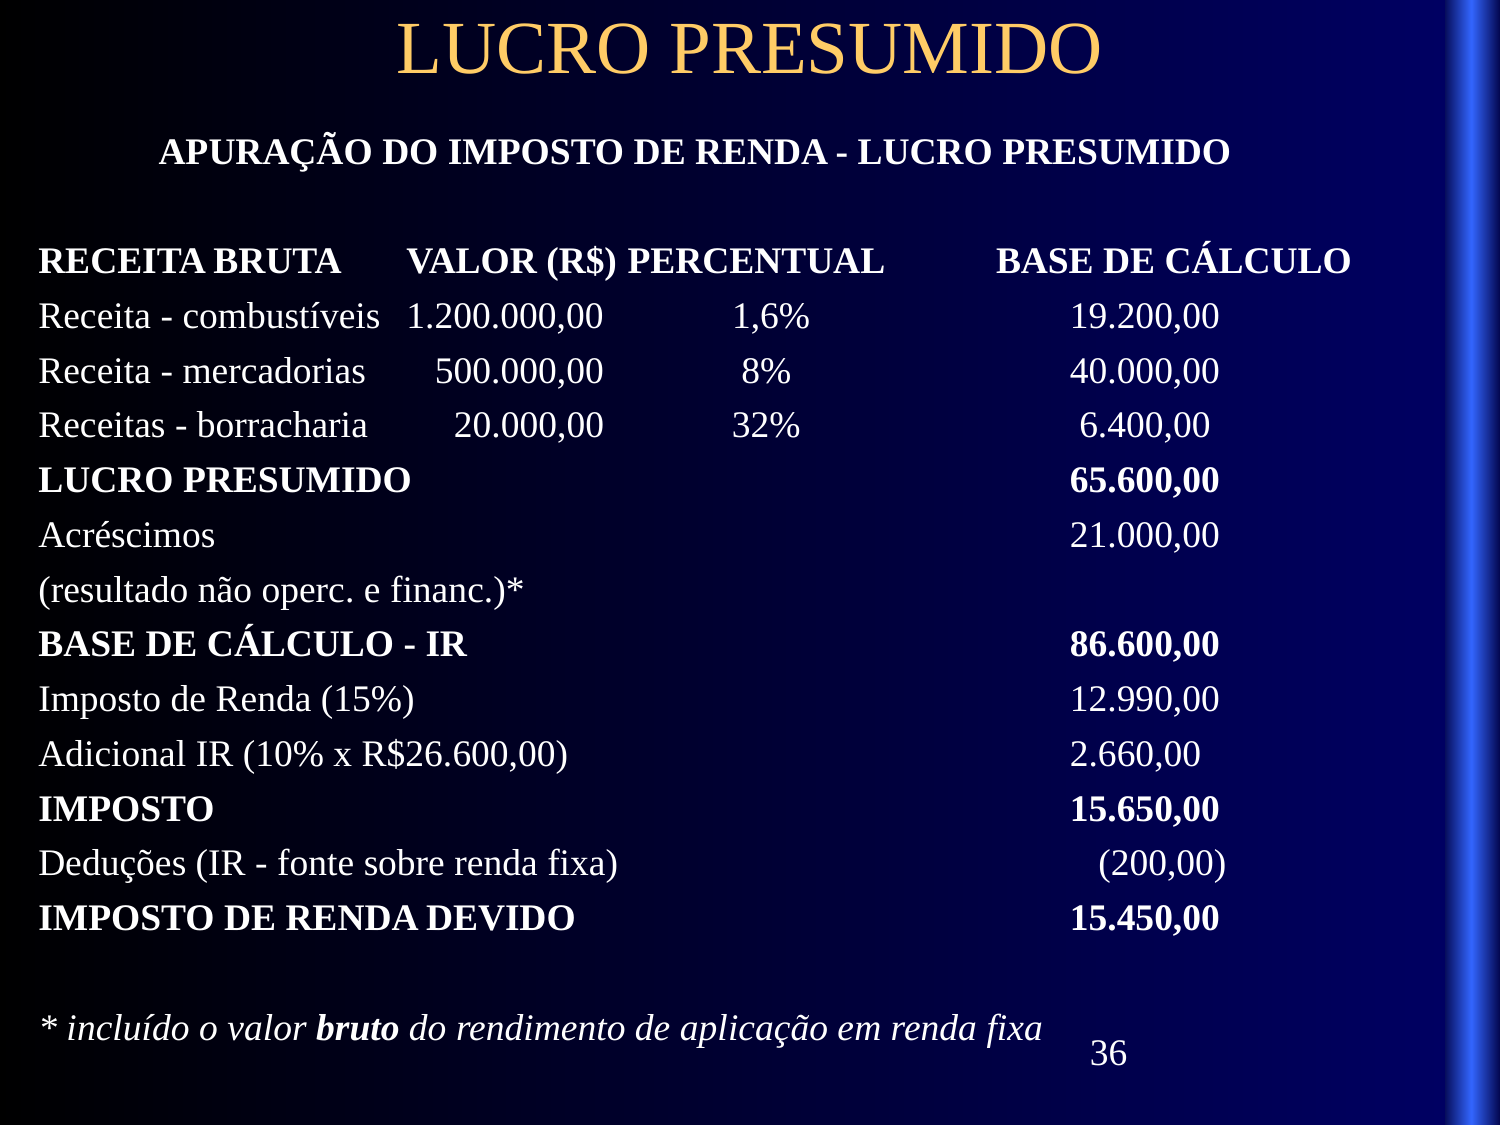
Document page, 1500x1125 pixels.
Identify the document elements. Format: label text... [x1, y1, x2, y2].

title LUCRO PRESUMIDO [112, 0, 1388, 123]
text_box APURAÇÃO DO IMPOSTO DE RENDA - LUCRO PRESUMIDO RECEITA BRUTA VALOR (R$) PERCENTUAL BASE DE CÁLCULO Receita - combustíveis 1.200.000,00 1,6% 19.200,00 Receita - mercadorias 500.000,00 8% 40.000,00 Receitas - borracharia 20.000,00 32% 6.400,00 LUCRO PRESUMIDO 65.600,00 Acréscimos 21.000,00 (resultado não operc. e financ.)* BASE DE CÁLCULO - IR 86.600,00 Imposto de Renda (15%) 12.990,00 Adicional IR (10% x R$26.600,00) 2.660,00 IMPOSTO 15.650,00 Deduções (IR - fonte sobre renda fixa) (200,00) IMPOSTO DE RENDA DEVIDO 15.450,00 * incluído o valor bruto do rendimento de aplicação em renda fixa [23, 123, 1500, 1125]
